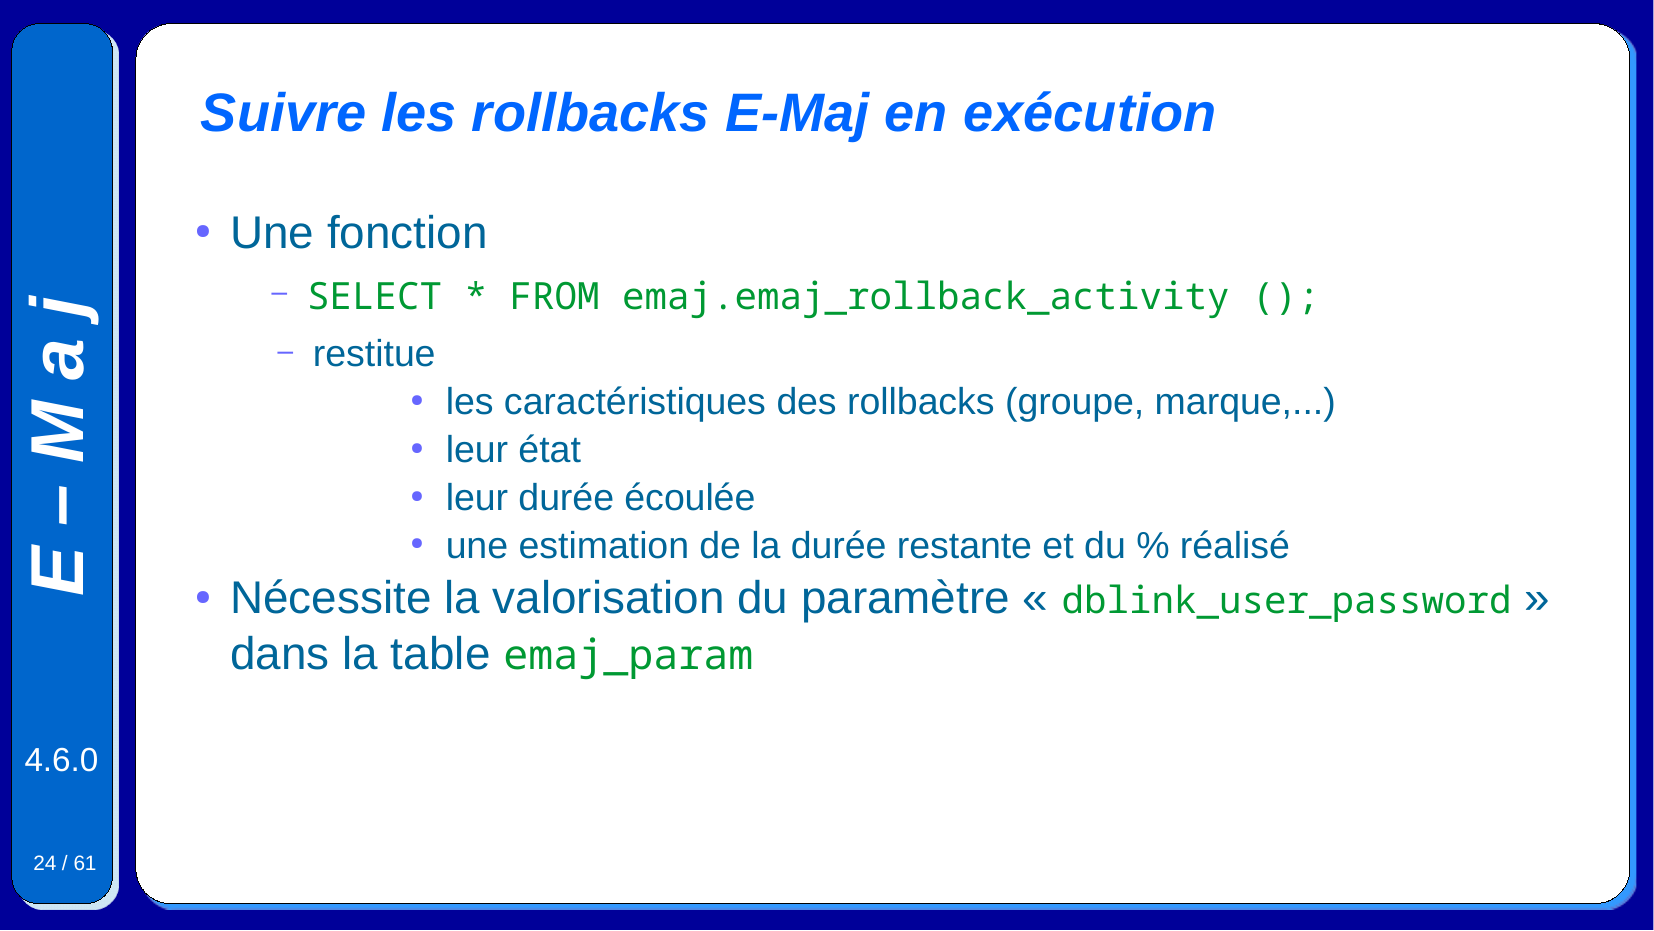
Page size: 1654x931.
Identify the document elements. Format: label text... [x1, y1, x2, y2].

title Suivre les rollbacks E-Maj en exécution [200, 34, 1575, 191]
list Une fonction SELECT * FROM emaj.emaj_rollback_activity (); restitue les caractéristiques des rollbacks (groupe, marque,...) leur état leur durée écoulée une estimation de la durée restante et du % réalisé Nécessite la valorisation du paramètre « dblink_user_password » dans la table emaj_param [177, 206, 1587, 827]
